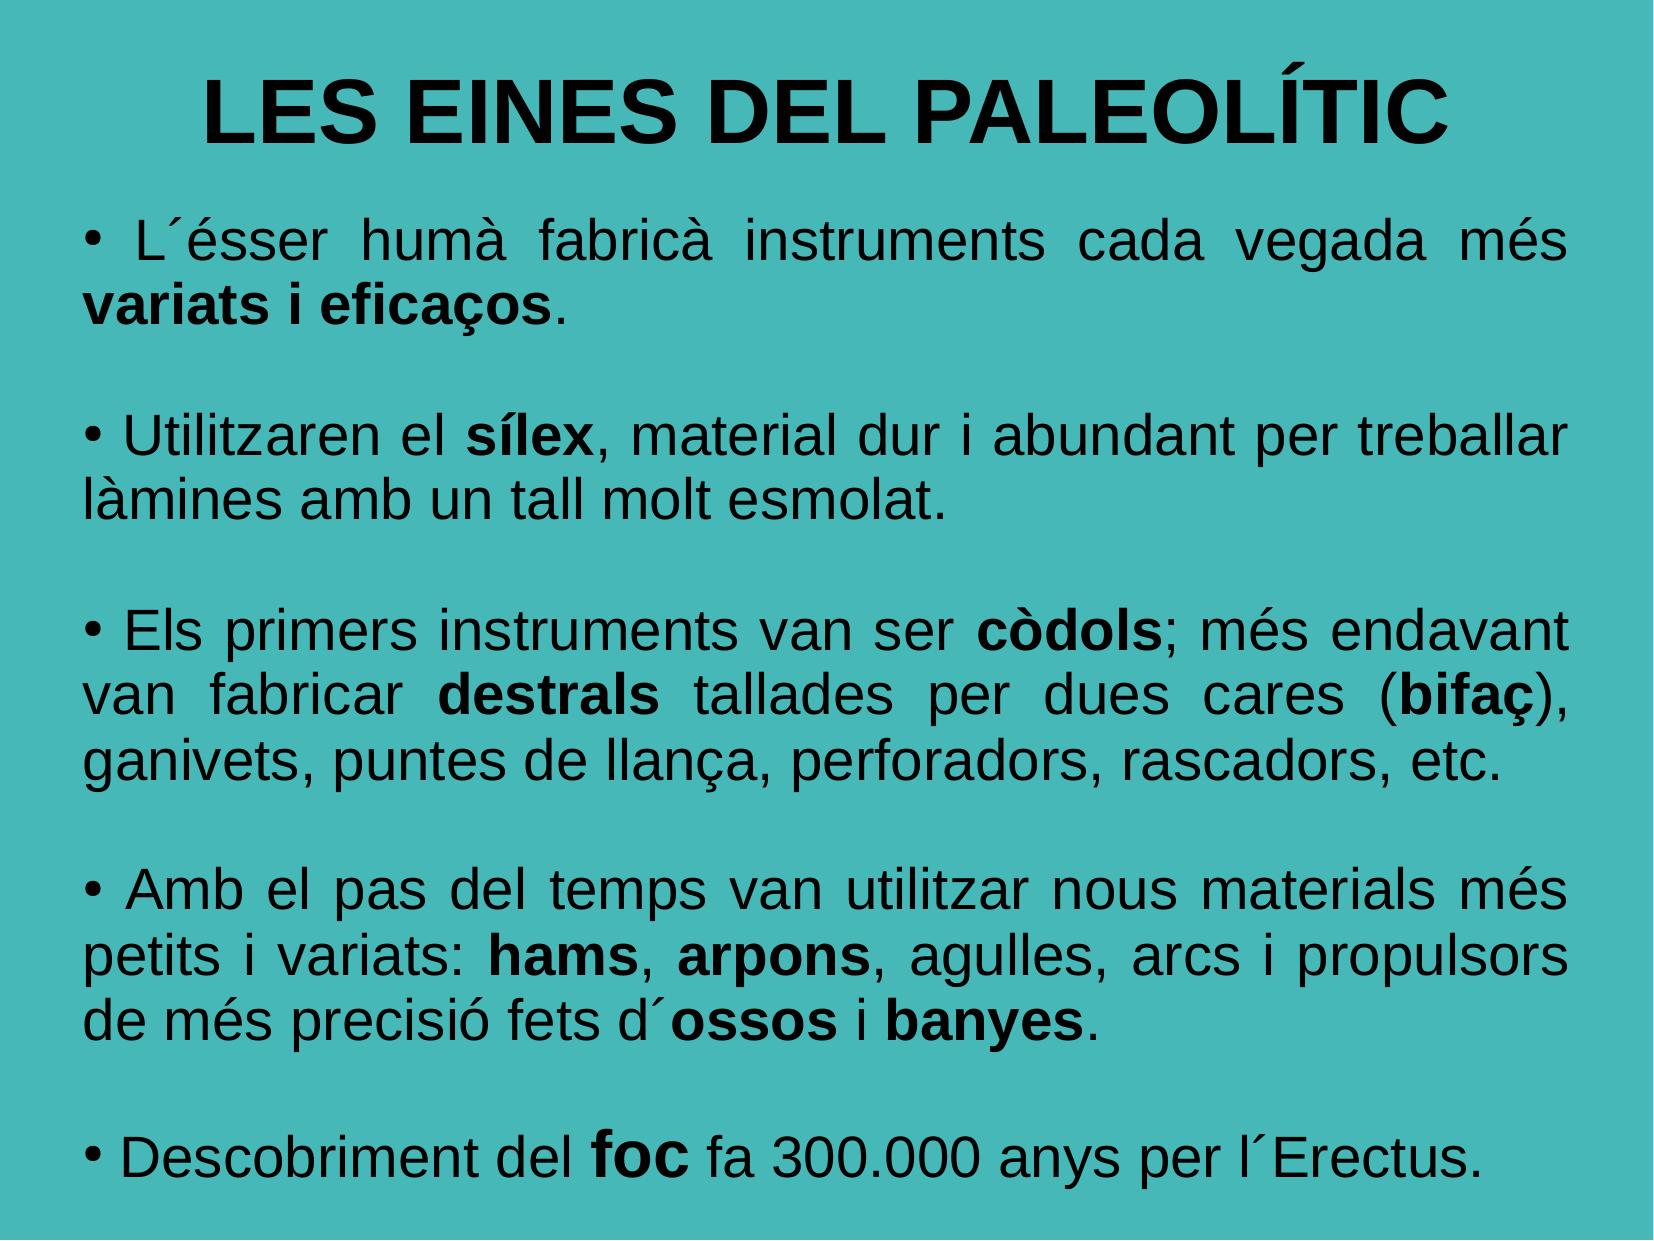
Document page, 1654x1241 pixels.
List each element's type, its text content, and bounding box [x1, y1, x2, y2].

title LES EINES DEL PALEOLÍTIC [82, 15, 1571, 203]
subtitle L´ésser humà fabricà instruments cada vegada més variats i eficaços. Utilitzaren el sílex, material dur i abundant per treballar làmines amb un tall molt esmolat. Els primers instruments van ser còdols; més endavant van fabricar destrals tallades per dues cares (bifaç), ganivets, puntes de llança, perforadors, rascadors, etc. Amb el pas del temps van utilitzar nous materials més petits i variats: hams, arpons, agulles, arcs i propulsors de més precisió fets d´ossos i banyes. Descobriment del foc fa 300.000 anys per l´Erectus. [82, 203, 1571, 1196]
